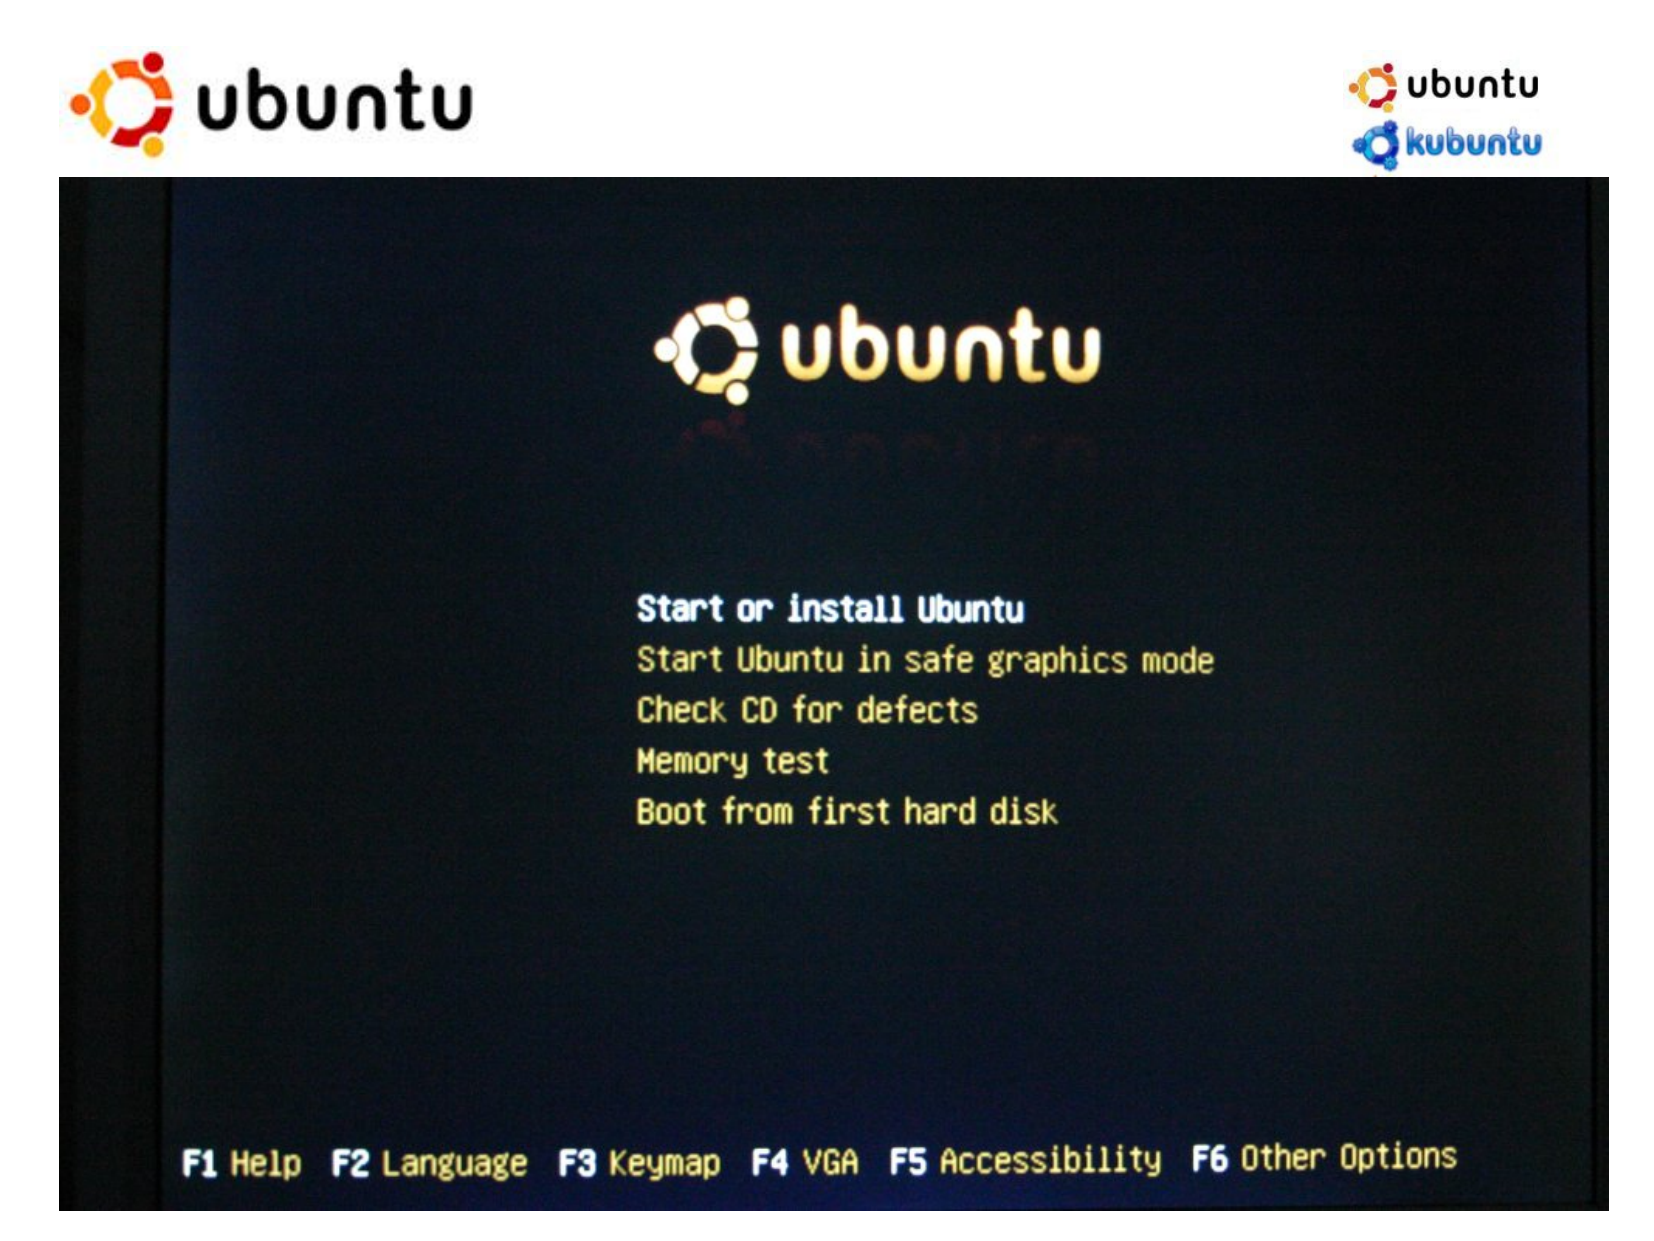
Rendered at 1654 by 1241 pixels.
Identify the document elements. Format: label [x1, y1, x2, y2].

picture [59, 46, 1609, 1211]
